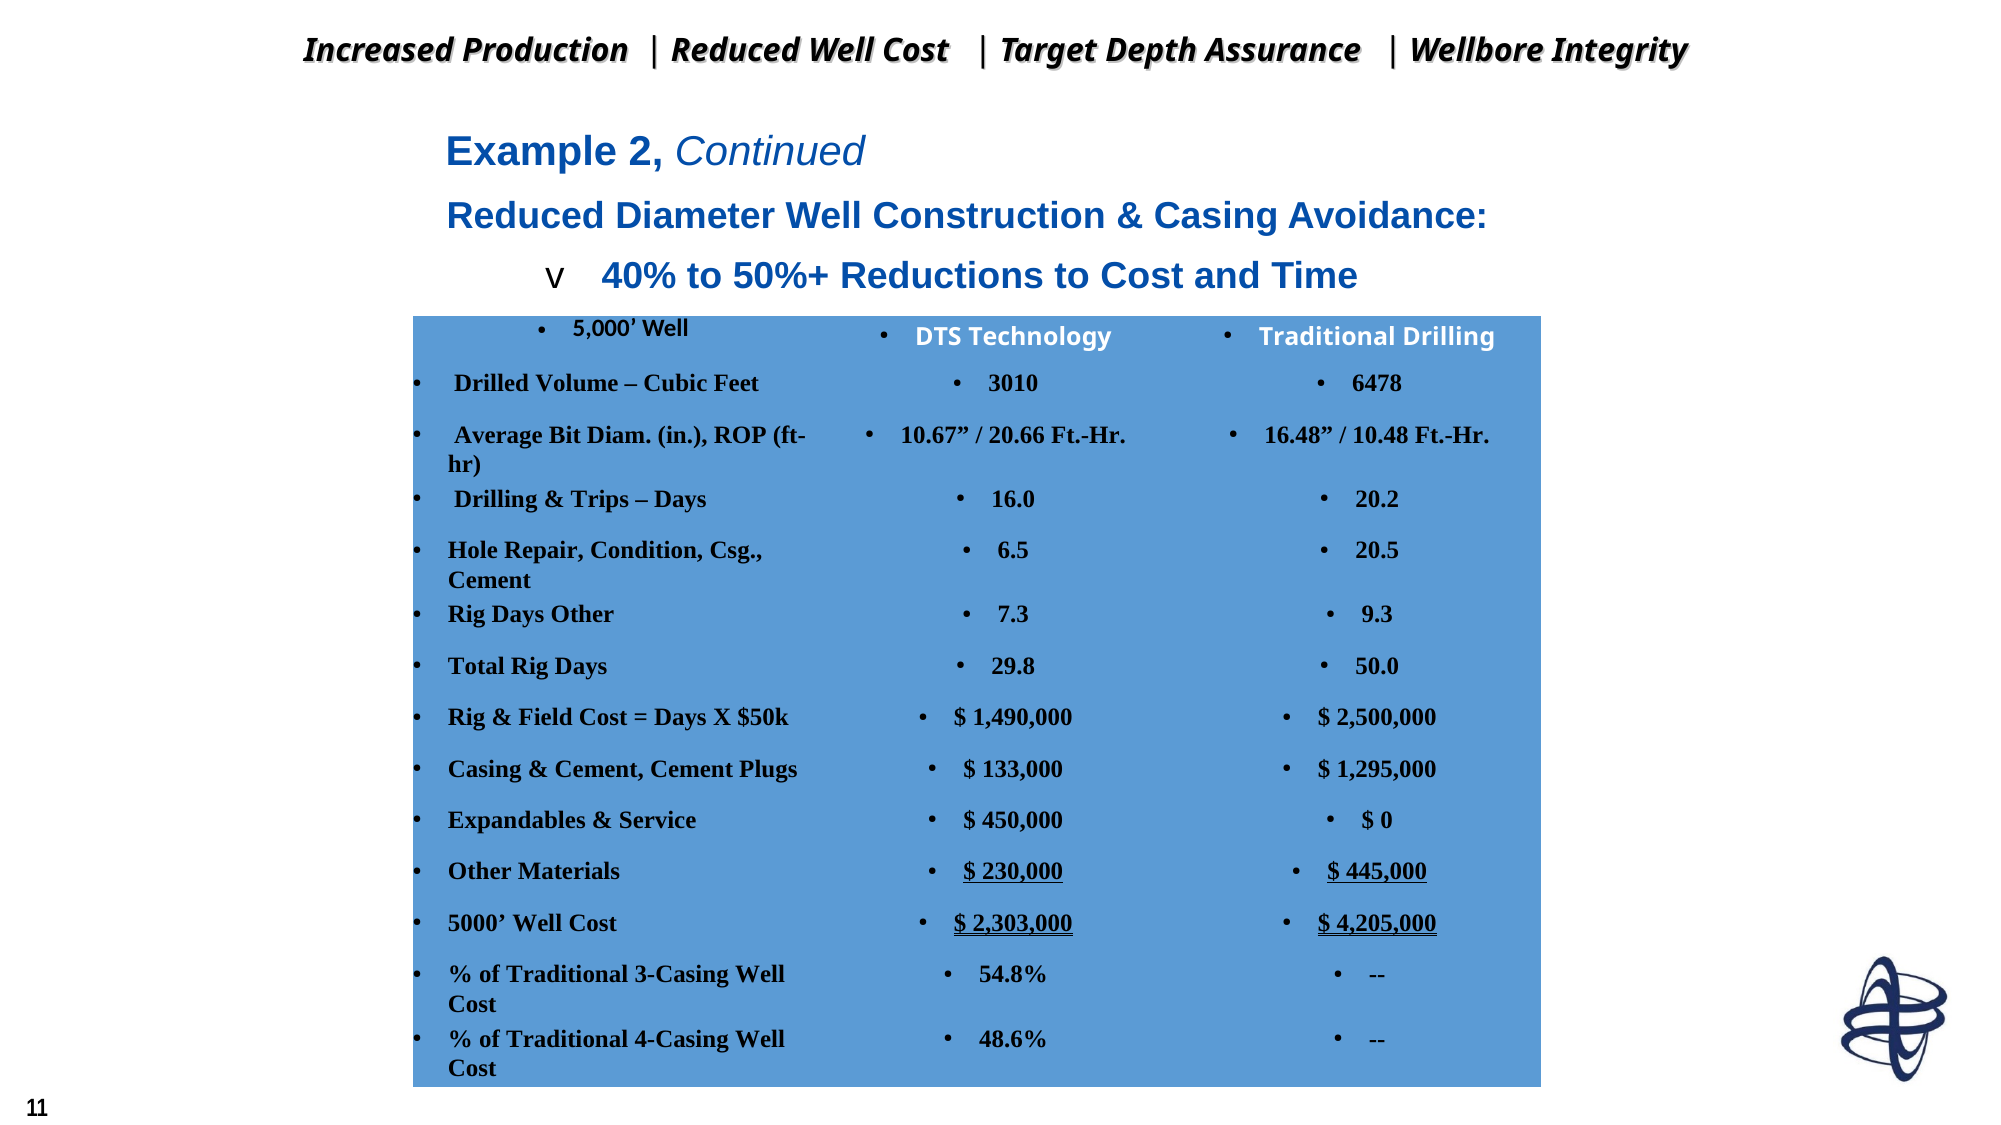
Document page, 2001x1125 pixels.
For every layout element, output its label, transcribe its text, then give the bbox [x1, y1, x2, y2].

table_cell Drilling & Trips – Days [413, 483, 814, 535]
table_cell 6.5 [814, 535, 1178, 599]
text_box 11 [11, 1084, 71, 1125]
text_box Example 2, Continued [393, 113, 918, 182]
table_cell -- [1178, 1023, 1541, 1087]
table_cell $ 2,500,000 [1178, 702, 1541, 753]
table_cell 29.8 [814, 650, 1178, 702]
table_cell Drilled Volume – Cubic Feet [413, 368, 814, 419]
table_header DTS Technology [814, 316, 1178, 368]
table_cell -- [1178, 959, 1541, 1023]
table_header Traditional Drilling [1178, 316, 1541, 368]
table_cell Casing & Cement, Cement Plugs [413, 753, 814, 805]
table_cell 6478 [1178, 368, 1541, 419]
table_cell $ 2,303,000 [814, 907, 1178, 959]
table_cell $ 1,490,000 [814, 702, 1178, 753]
table_cell $ 450,000 [814, 805, 1178, 856]
table_cell 5000’ Well Cost [413, 907, 814, 959]
table_cell 50.0 [1178, 650, 1541, 702]
text_box Increased Production │ Reduced Well Cost │ Target Depth Assurance │ Wellbore Integrity [211, 19, 1781, 76]
table_cell 7.3 [814, 599, 1178, 650]
table_cell Expandables & Service [413, 805, 814, 856]
table_cell % of Traditional 4-Casing Well Cost [413, 1023, 814, 1087]
table_cell Rig & Field Cost = Days X $50k [413, 702, 814, 753]
text_box 40% to 50%+ Reductions to Cost and Time [530, 241, 1380, 304]
table_cell $ 230,000 [814, 856, 1178, 907]
table_cell 9.3 [1178, 599, 1541, 650]
table_cell $ 445,000 [1178, 856, 1541, 907]
table_cell $ 1,295,000 [1178, 753, 1541, 805]
table_cell Average Bit Diam. (in.), ROP (ft-hr) [413, 419, 814, 483]
text_box Reduced Diameter Well Construction & Casing Avoidance: [368, 181, 1568, 244]
table_cell 16.0 [814, 483, 1178, 535]
table_cell 48.6% [814, 1023, 1178, 1087]
table_cell $ 0 [1178, 805, 1541, 856]
table_cell Total Rig Days [413, 650, 814, 702]
table_header 5,000’ Well [413, 316, 814, 368]
table_cell 10.67” / 20.66 Ft.-Hr. [814, 419, 1178, 483]
table_cell $ 133,000 [814, 753, 1178, 805]
table_cell % of Traditional 3-Casing Well Cost [413, 959, 814, 1023]
table_cell Hole Repair, Condition, Csg., Cement [413, 535, 814, 599]
table_cell 54.8% [814, 959, 1178, 1023]
table_cell Rig Days Other [413, 599, 814, 650]
table_cell 20.2 [1178, 483, 1541, 535]
table_cell 16.48” / 10.48 Ft.-Hr. [1178, 419, 1541, 483]
picture [1833, 953, 1952, 1087]
table_cell 20.5 [1178, 535, 1541, 599]
table_cell $ 4,205,000 [1178, 907, 1541, 959]
table_cell 3010 [814, 368, 1178, 419]
table_cell Other Materials [413, 856, 814, 907]
